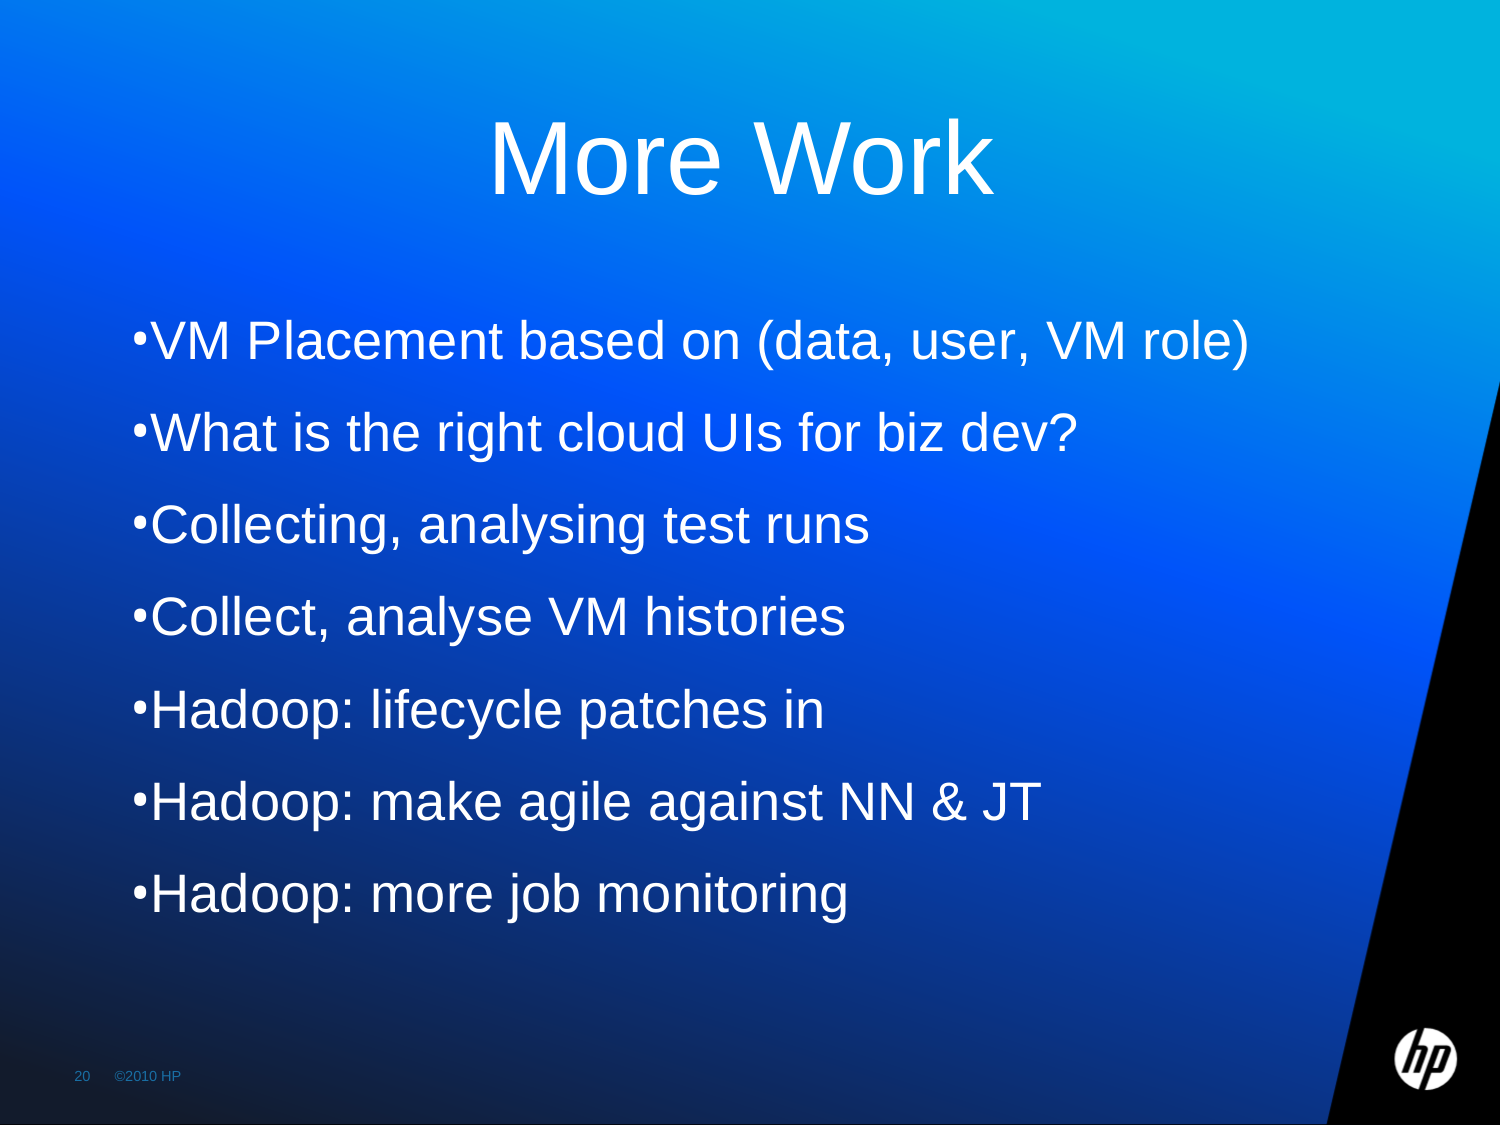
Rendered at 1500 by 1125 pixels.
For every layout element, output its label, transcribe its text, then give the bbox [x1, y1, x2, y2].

picture [0, 0, 1500, 1125]
title More Work [157, 44, 1326, 285]
text_box VM Placement based on (data, user, VM role) What is the right cloud UIs for biz dev? Collecting, analysing test runs Collect, analyse VM histories Hadoop: lifecycle patches in Hadoop: make agile against NN & JT Hadoop: more job monitoring [115, 291, 1381, 932]
